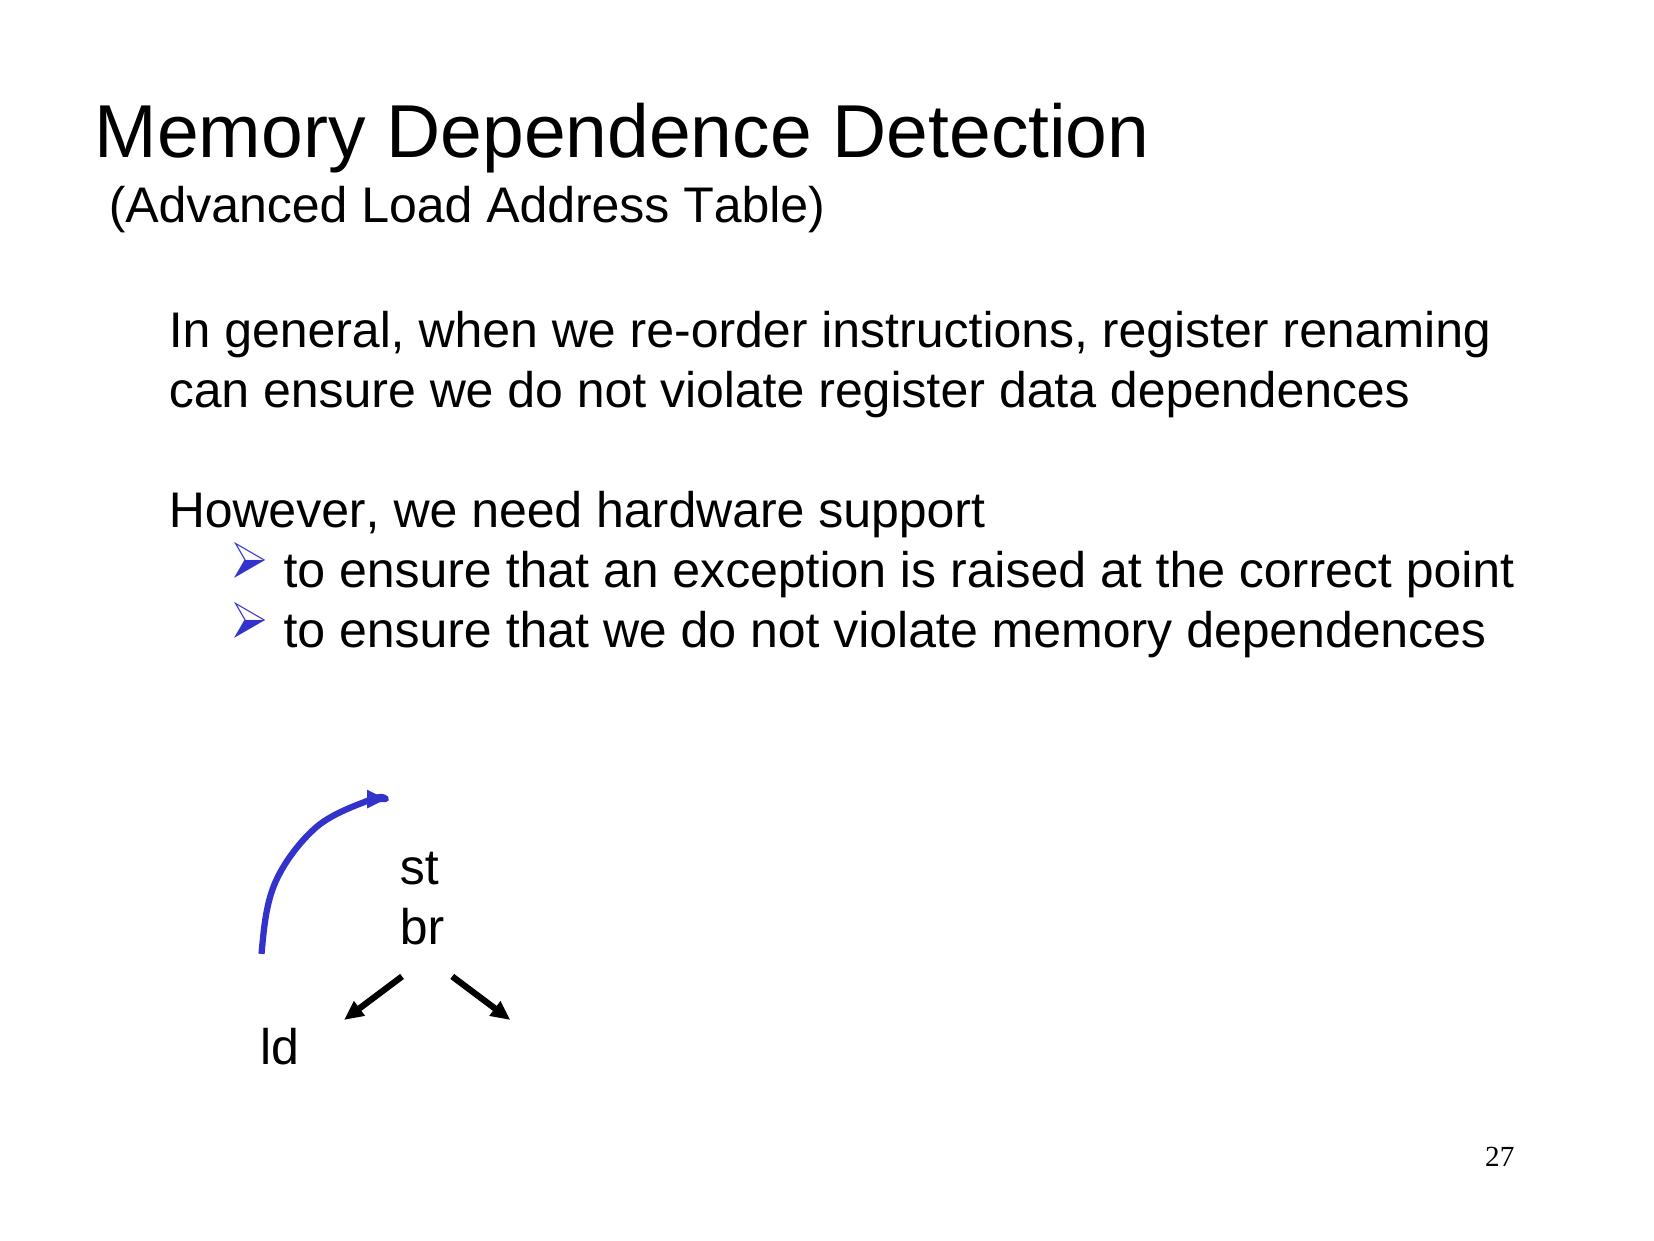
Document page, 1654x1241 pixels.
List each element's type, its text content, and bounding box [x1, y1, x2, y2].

text_box In general, when we re-order instructions, register renaming can ensure we do not violate register data dependences However, we need hardware support to ensure that an exception is raised at the correct point to ensure that we do not violate memory dependences [140, 289, 1531, 665]
text_box <number> [1184, 1129, 1530, 1213]
text_box st br ld [245, 826, 460, 1083]
text_box Memory Dependence Detection (Advanced Load Address Table) [80, 74, 1166, 240]
